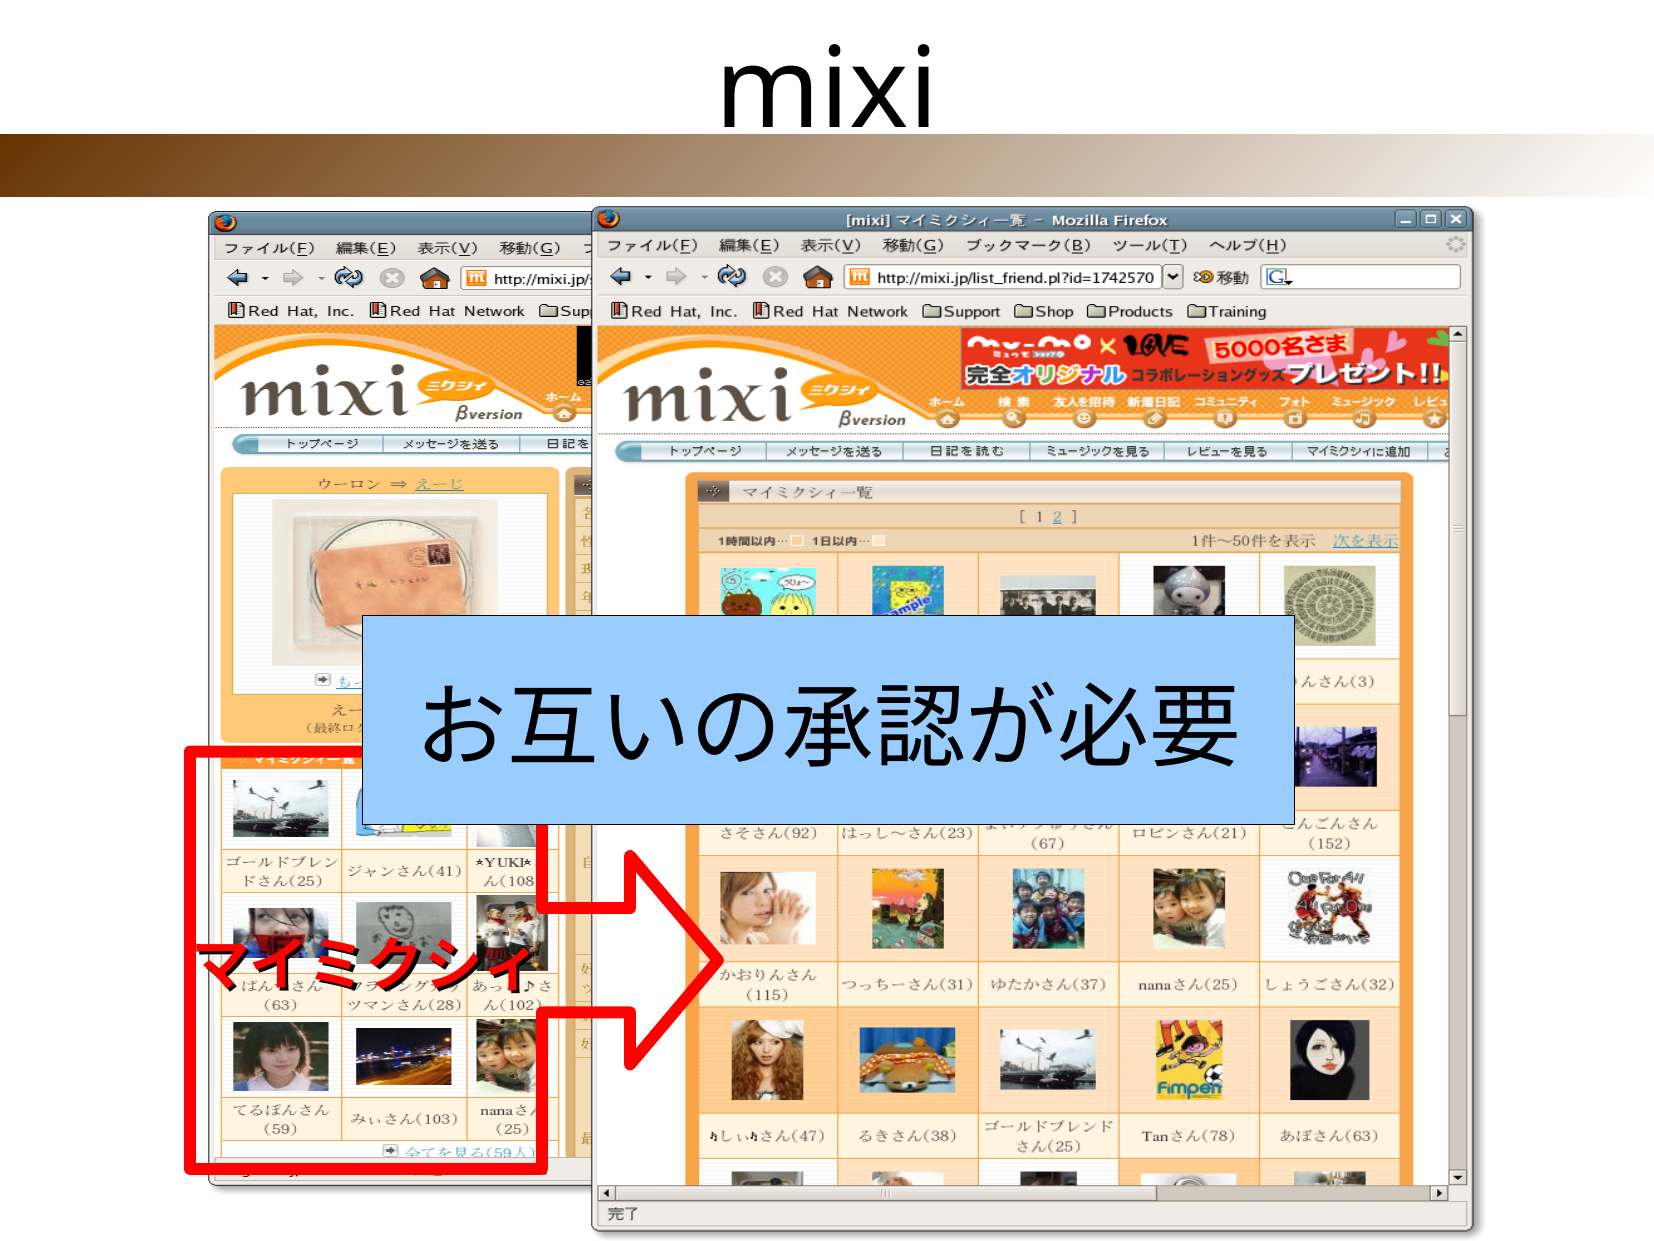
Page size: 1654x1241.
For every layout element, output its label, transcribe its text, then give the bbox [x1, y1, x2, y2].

text_box mixi [88, 0, 1565, 148]
text_box マイミクシィ [189, 751, 719, 1169]
picture [202, 201, 1485, 1241]
text_box お互いの承認が必要 [362, 615, 1295, 825]
text_box [0, 134, 1654, 197]
